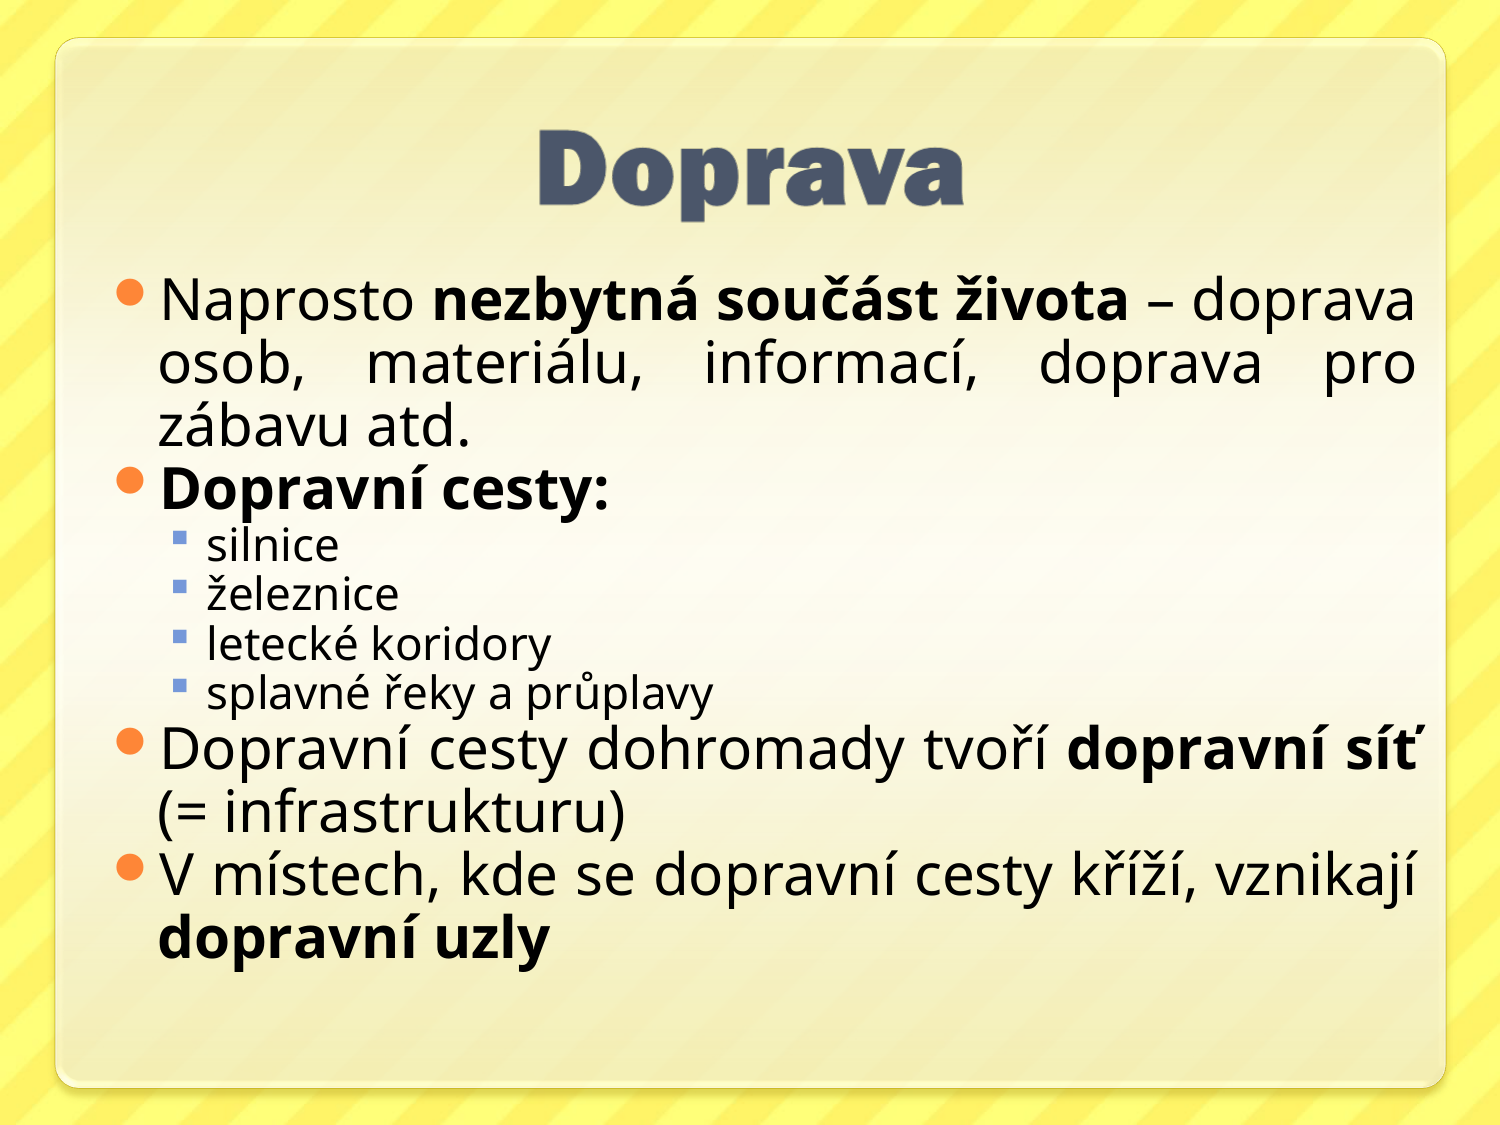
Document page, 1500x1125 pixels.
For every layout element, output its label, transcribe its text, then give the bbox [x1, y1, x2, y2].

list Naprosto nezbytná součást života – doprava osob, materiálu, informací, doprava pro zábavu atd. Dopravní cesty: silnice železnice letecké koridory splavné řeky a průplavy Dopravní cesty dohromady tvoří dopravní síť (= infrastrukturu) V místech, kde se dopravní cesty kříží, vznikají dopravní uzly [75, 262, 1426, 1042]
picture [0, 0, 1500, 1125]
text_box [75, 49, 1426, 262]
